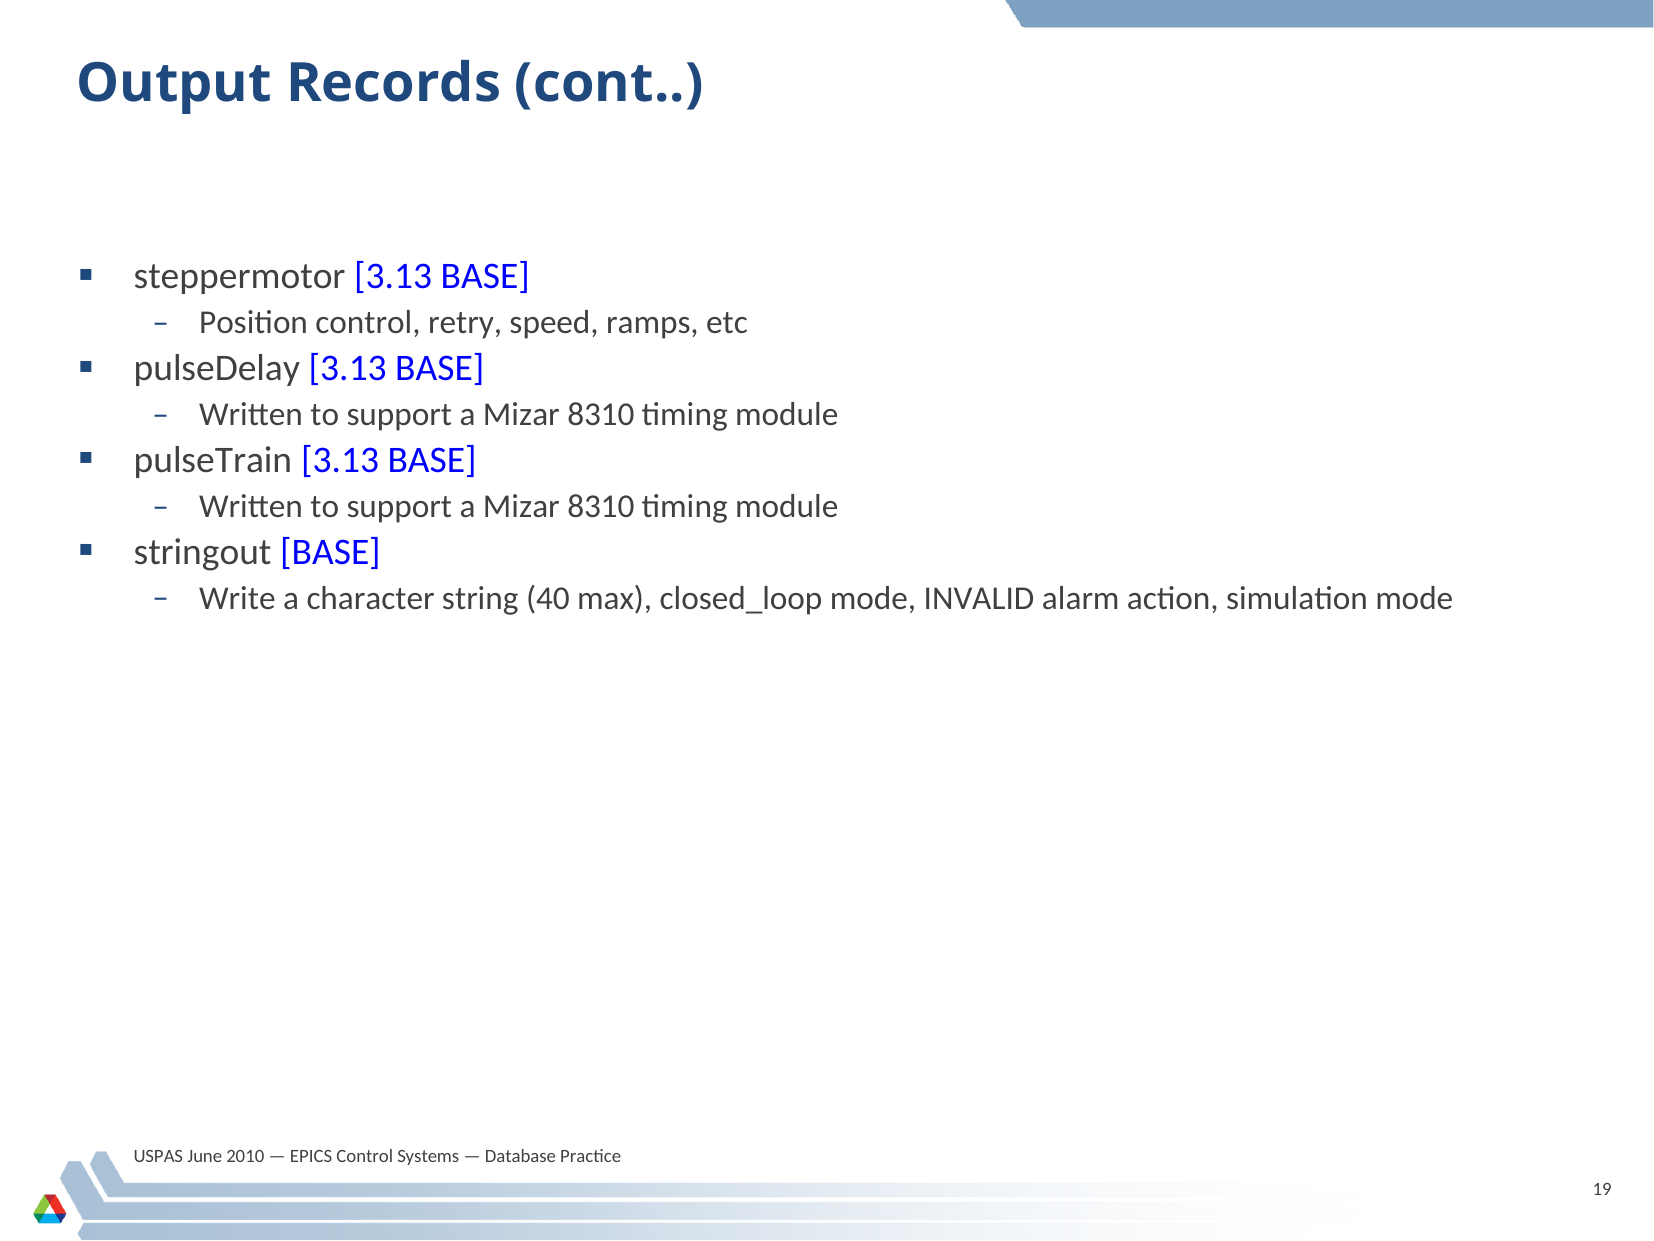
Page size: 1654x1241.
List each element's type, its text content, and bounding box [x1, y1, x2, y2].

list steppermotor [3.13 BASE] Position control, retry, speed, ramps, etc pulseDelay [3.13 BASE] Written to support a Mizar 8310 timing module pulseTrain [3.13 BASE] Written to support a Mizar 8310 timing module stringout [BASE] Write a character string (40 max), closed_loop mode, INVALID alarm action, simulation mode [62, 253, 1498, 815]
title Output Records (cont..) [61, 51, 1500, 123]
picture [0, 1143, 1654, 1240]
picture [0, 0, 1654, 29]
